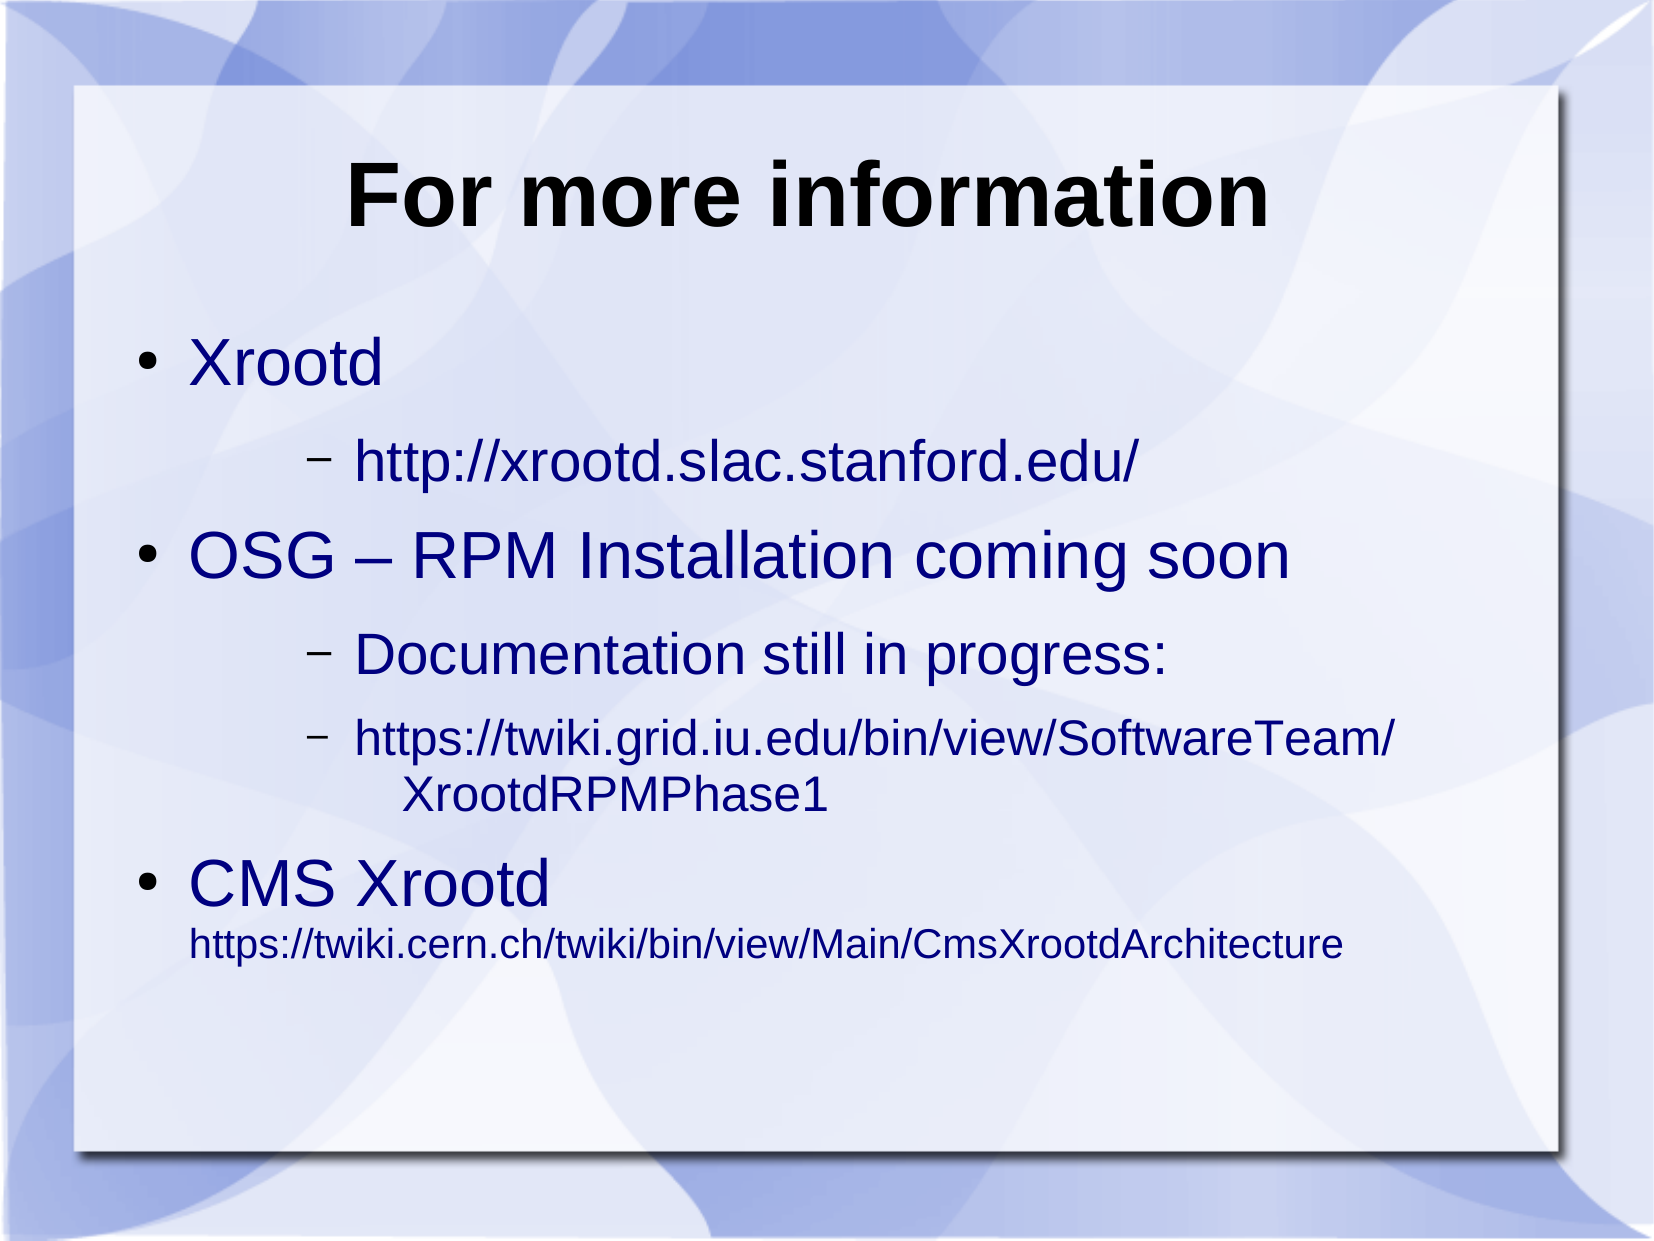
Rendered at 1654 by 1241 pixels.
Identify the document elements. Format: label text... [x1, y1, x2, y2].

list Xrootd http://xrootd.slac.stanford.edu/ OSG – RPM Installation coming soon Documentation still in progress: https://twiki.grid.iu.edu/bin/view/SoftwareTeam/XrootdRPMPhase1 CMS Xrootd https://twiki.cern.ch/twiki/bin/view/Main/CmsXrootdArchitecture [118, 324, 1477, 1217]
picture [0, 0, 1654, 1241]
title For more information [82, 98, 1536, 291]
